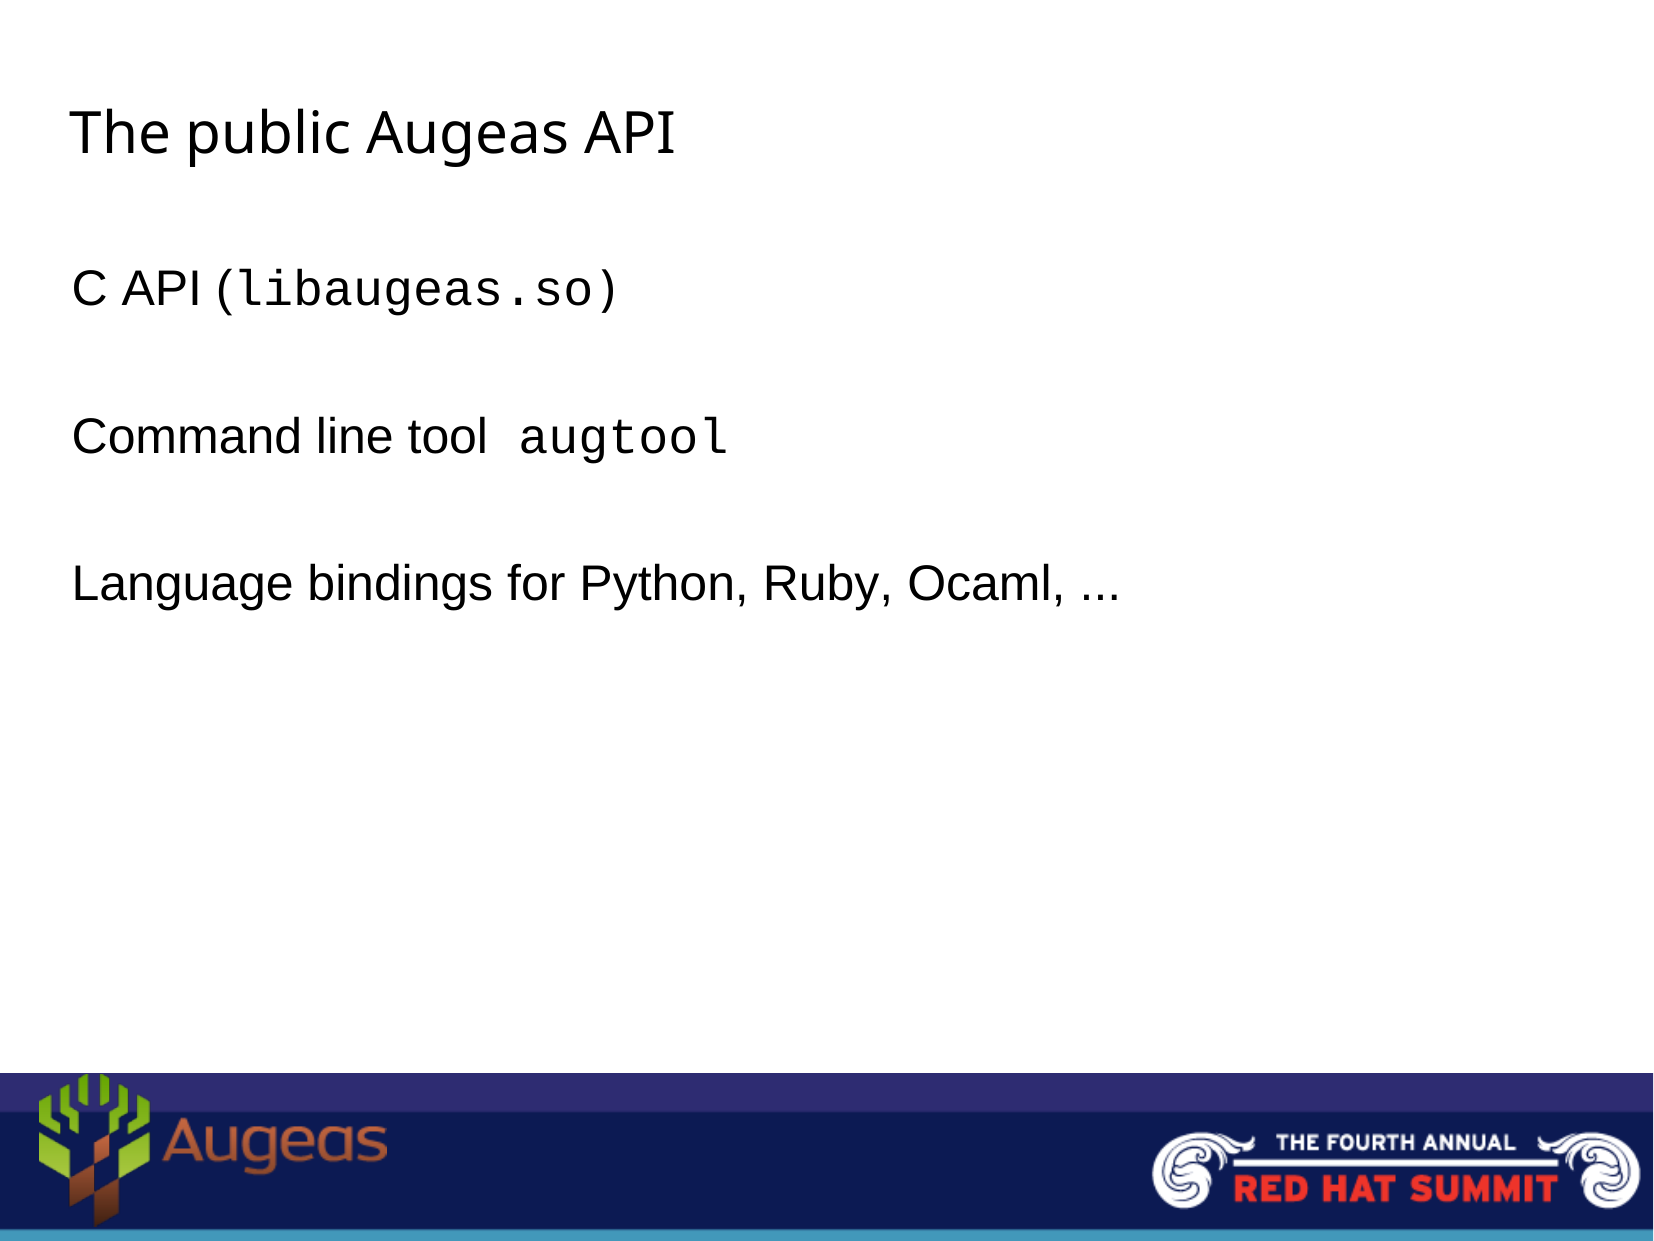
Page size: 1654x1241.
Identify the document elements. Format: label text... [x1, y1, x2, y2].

picture [0, 1073, 1654, 1241]
title The public Augeas API [69, 71, 1501, 190]
list C API (libaugeas.so) Command line tool augtool Language bindings for Python, Ruby, Ocaml, ... [71, 180, 1495, 1043]
